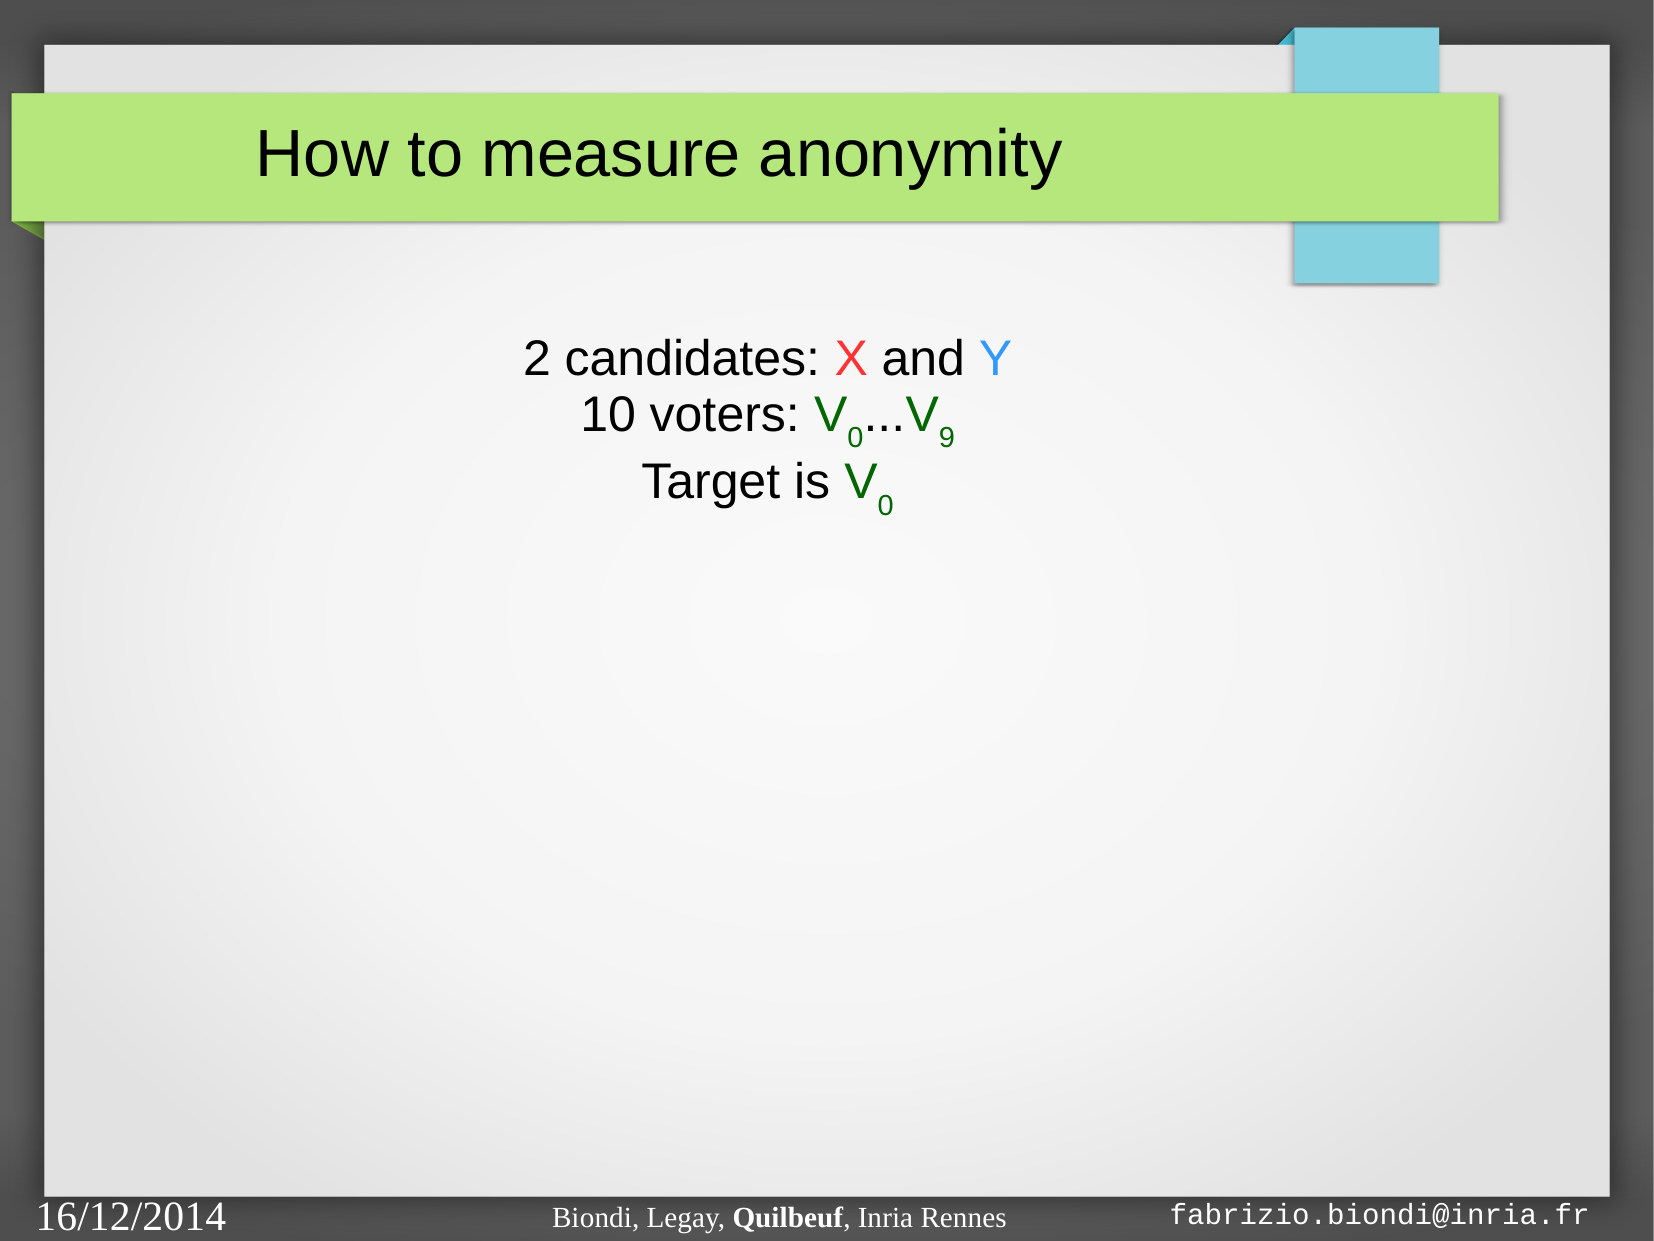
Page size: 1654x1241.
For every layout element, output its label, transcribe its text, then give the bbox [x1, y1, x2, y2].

text_box 2 candidates: X and Y 10 voters: V0...V9 Target is V0 [212, 313, 1323, 917]
picture [0, 0, 1654, 1241]
title How to measure anonymity [70, 94, 1583, 213]
